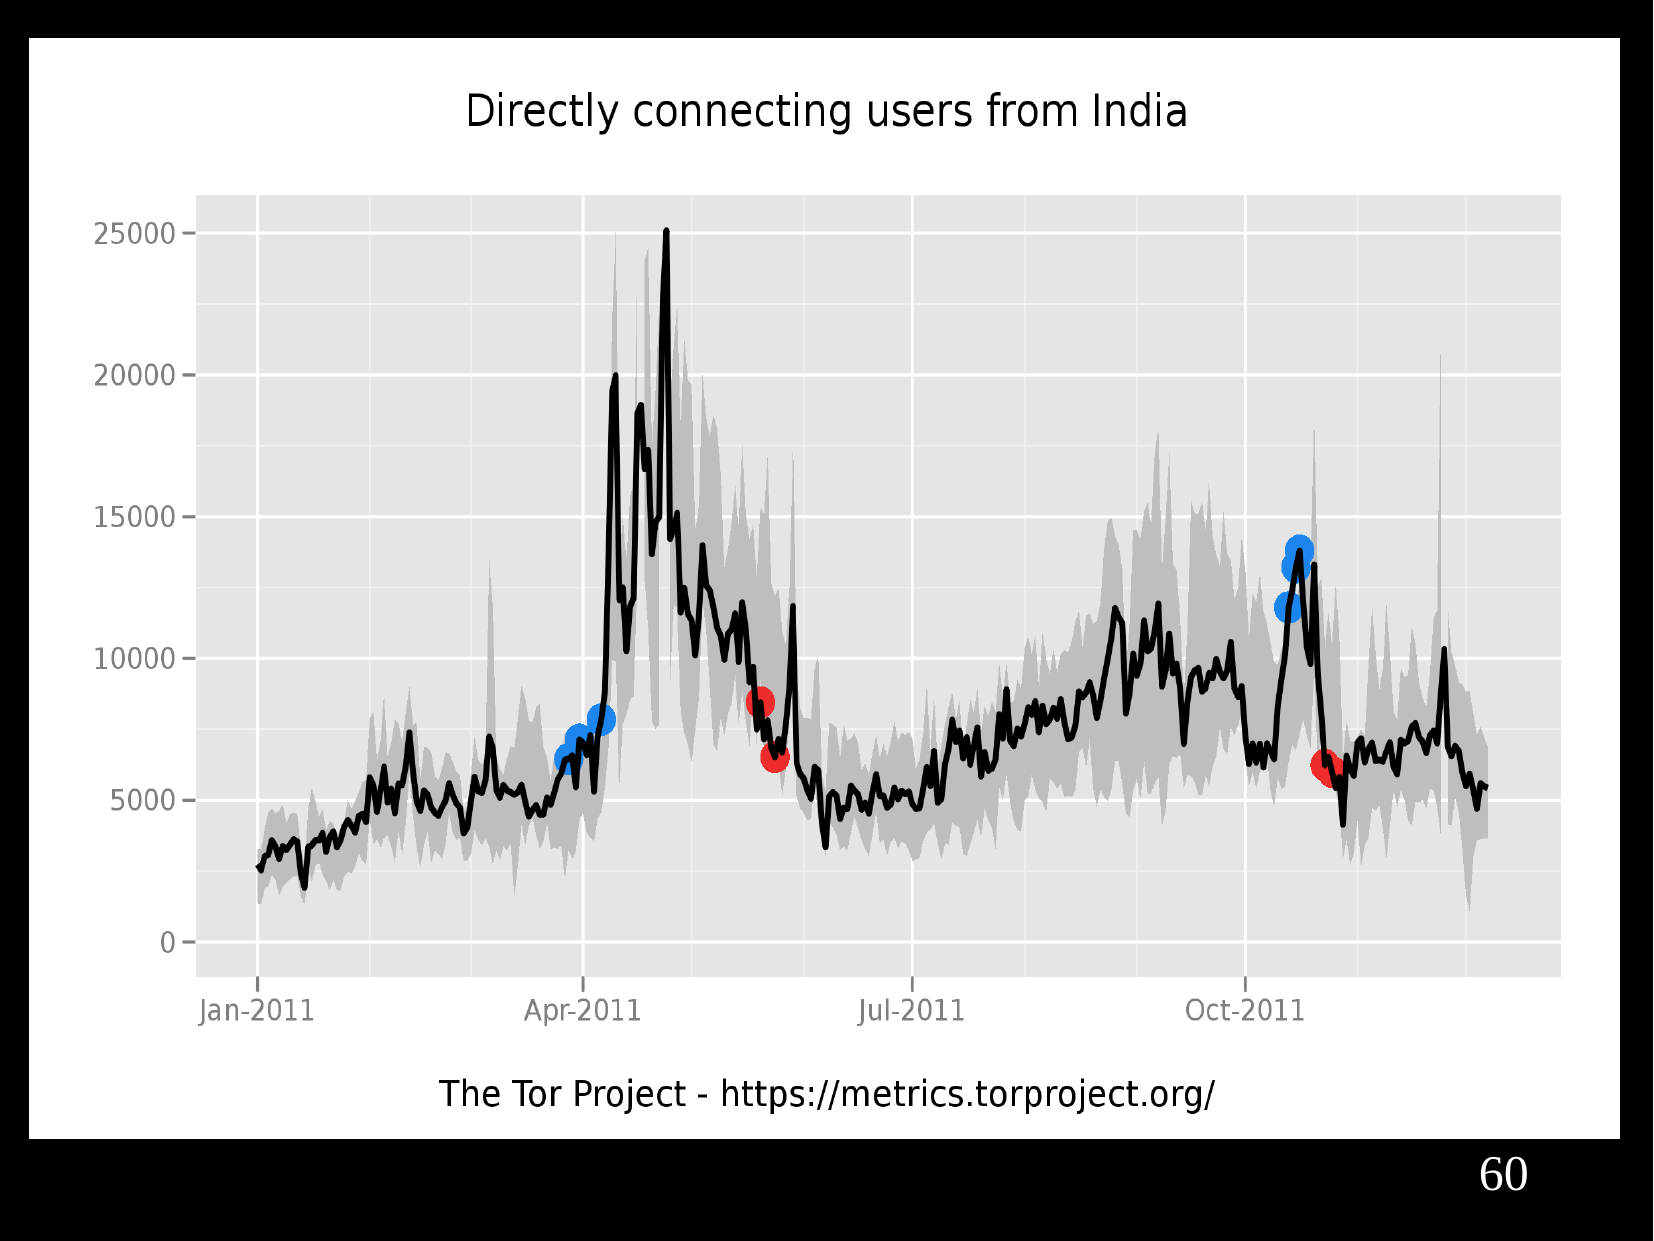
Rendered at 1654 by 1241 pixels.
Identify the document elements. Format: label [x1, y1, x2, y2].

picture [29, 38, 1620, 1139]
